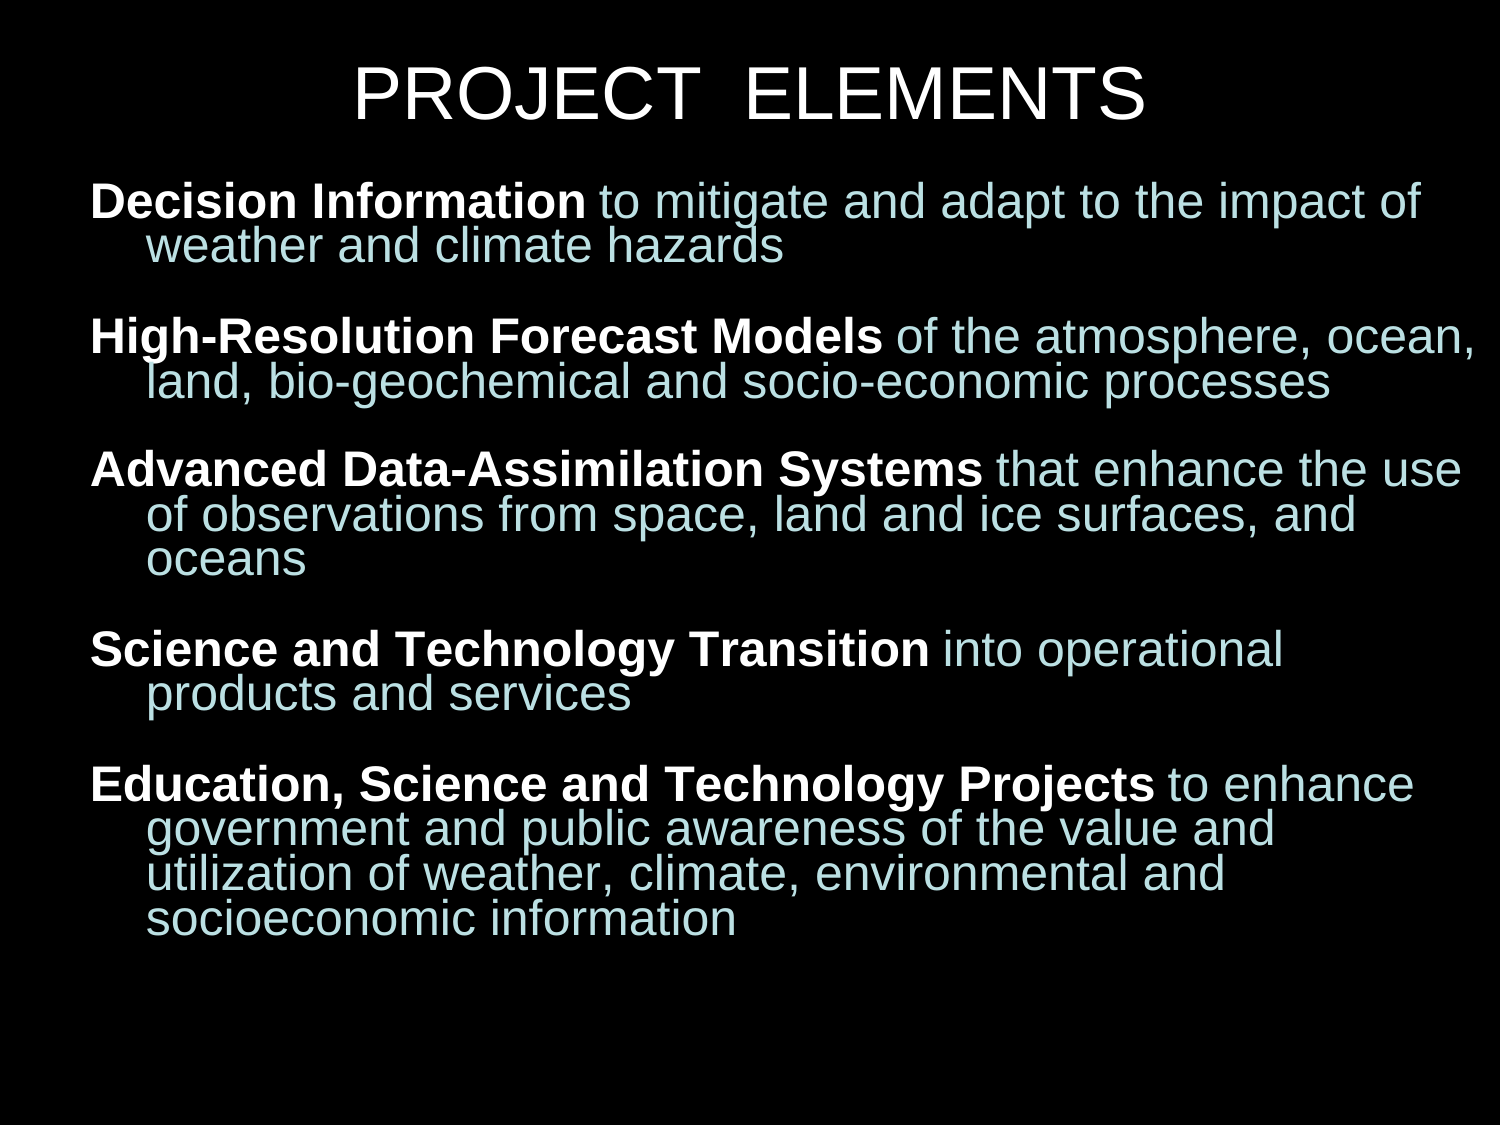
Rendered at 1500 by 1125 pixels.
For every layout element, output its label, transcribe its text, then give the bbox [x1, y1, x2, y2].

list Decision Information to mitigate and adapt to the impact of weather and climate hazards High-Resolution Forecast Models of the atmosphere, ocean, land, bio-geochemical and socio-economic processes Advanced Data-Assimilation Systems that enhance the use of observations from space, land and ice surfaces, and oceans Science and Technology Transition into operational products and services Education, Science and Technology Projects to enhance government and public awareness of the value and utilization of weather, climate, environmental and socioeconomic information [75, 174, 1500, 1125]
title PROJECT ELEMENTS [75, 0, 1426, 174]
